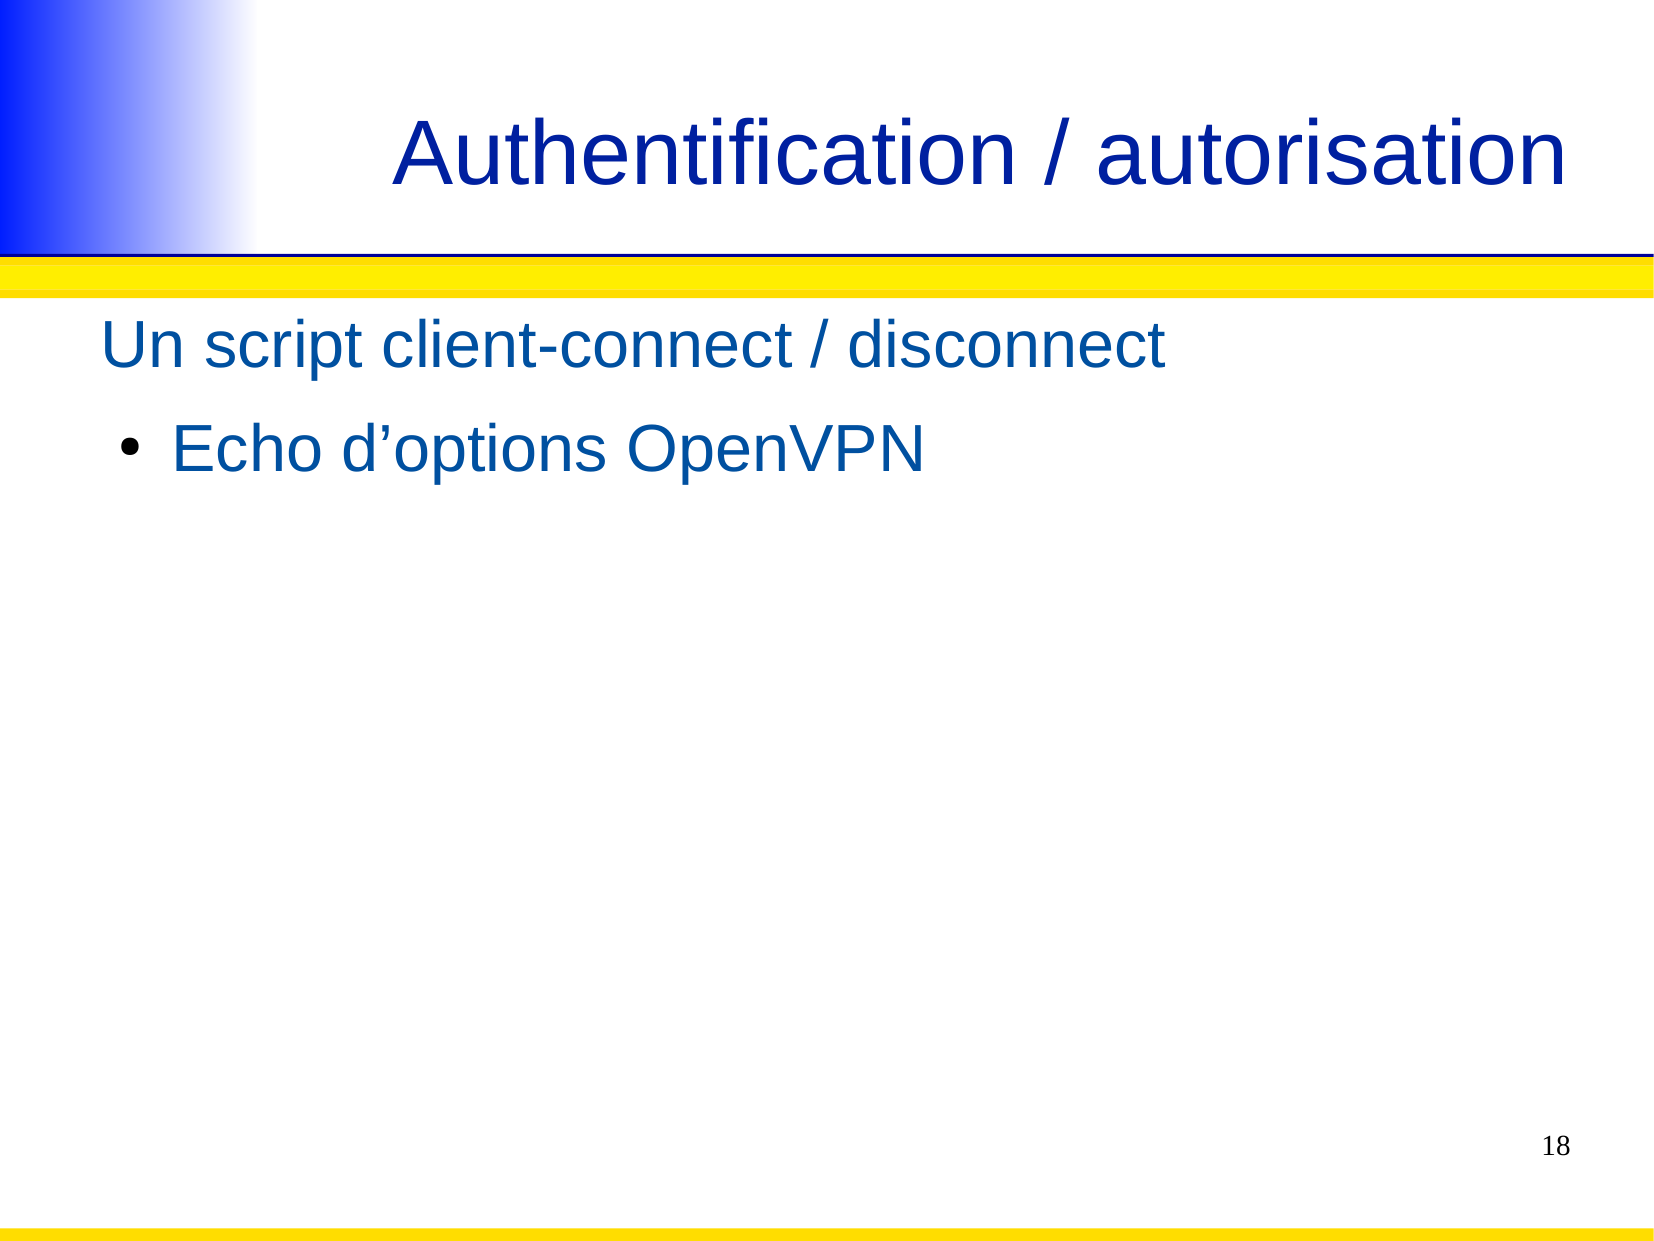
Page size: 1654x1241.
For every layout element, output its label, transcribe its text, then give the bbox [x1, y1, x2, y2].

title Authentification / autorisation [372, 49, 1571, 257]
list Un script client-connect / disconnect Echo d’options OpenVPN [82, 307, 1571, 1126]
